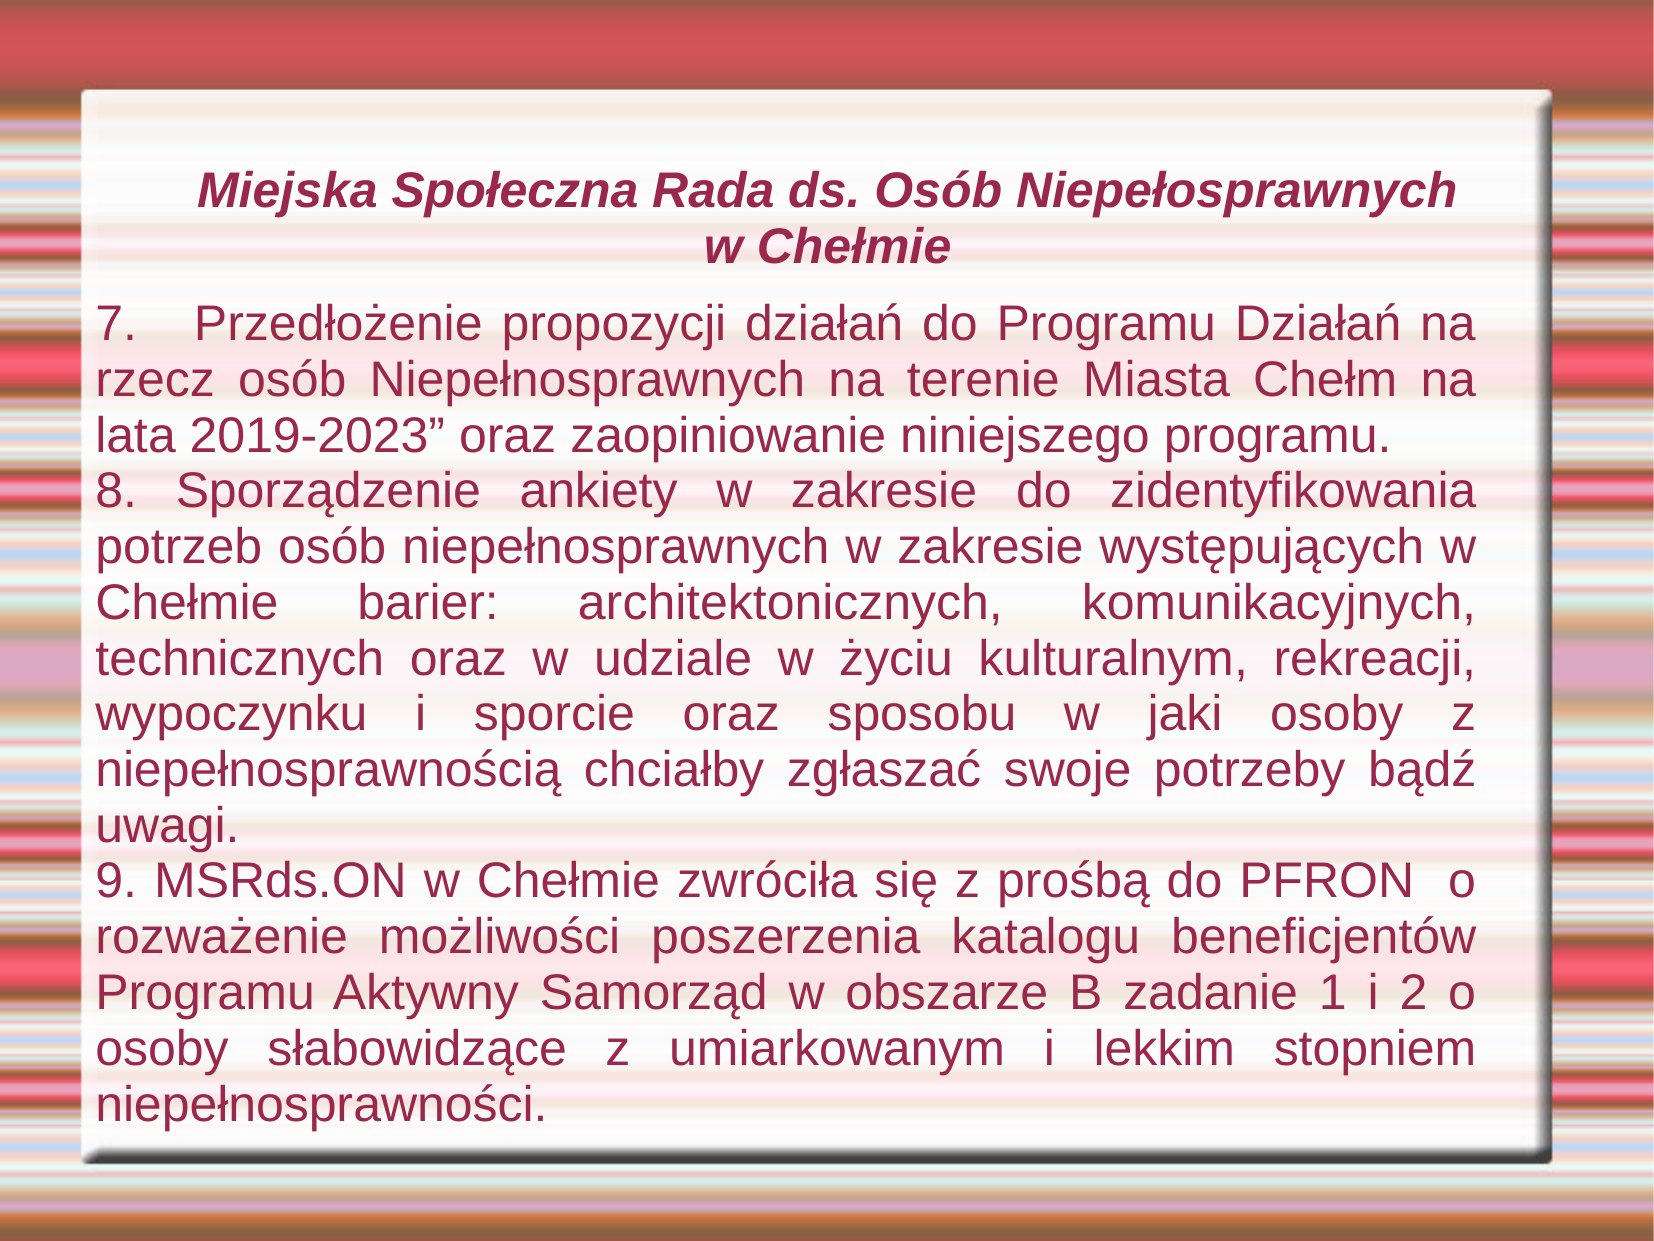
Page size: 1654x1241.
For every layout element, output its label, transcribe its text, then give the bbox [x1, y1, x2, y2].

title Miejska Społeczna Rada ds. Osób Niepełosprawnych w Chełmie [121, 114, 1534, 322]
list 7. Przedłożenie propozycji działań do Programu Działań na rzecz osób Niepełnosprawnych na terenie Miasta Chełm na lata 2019-2023” oraz zaopiniowanie niniejszego programu. 8. Sporządzenie ankiety w zakresie do zidentyfikowania potrzeb osób niepełnosprawnych w zakresie występujących w Chełmie barier: architektonicznych, komunikacyjnych, technicznych oraz w udziale w życiu kulturalnym, rekreacji, wypoczynku i sporcie oraz sposobu w jaki osoby z niepełnosprawnością chciałby zgłaszać swoje potrzeby bądź uwagi. 9. MSRds.ON w Chełmie zwróciła się z prośbą do PFRON o rozważenie możliwości poszerzenia katalogu beneficjentów Programu Aktywny Samorząd w obszarze B zadanie 1 i 2 o osoby słabowidzące z umiarkowanym i lekkim stopniem niepełnosprawności. [95, 295, 1477, 1132]
picture [0, 0, 1654, 1241]
